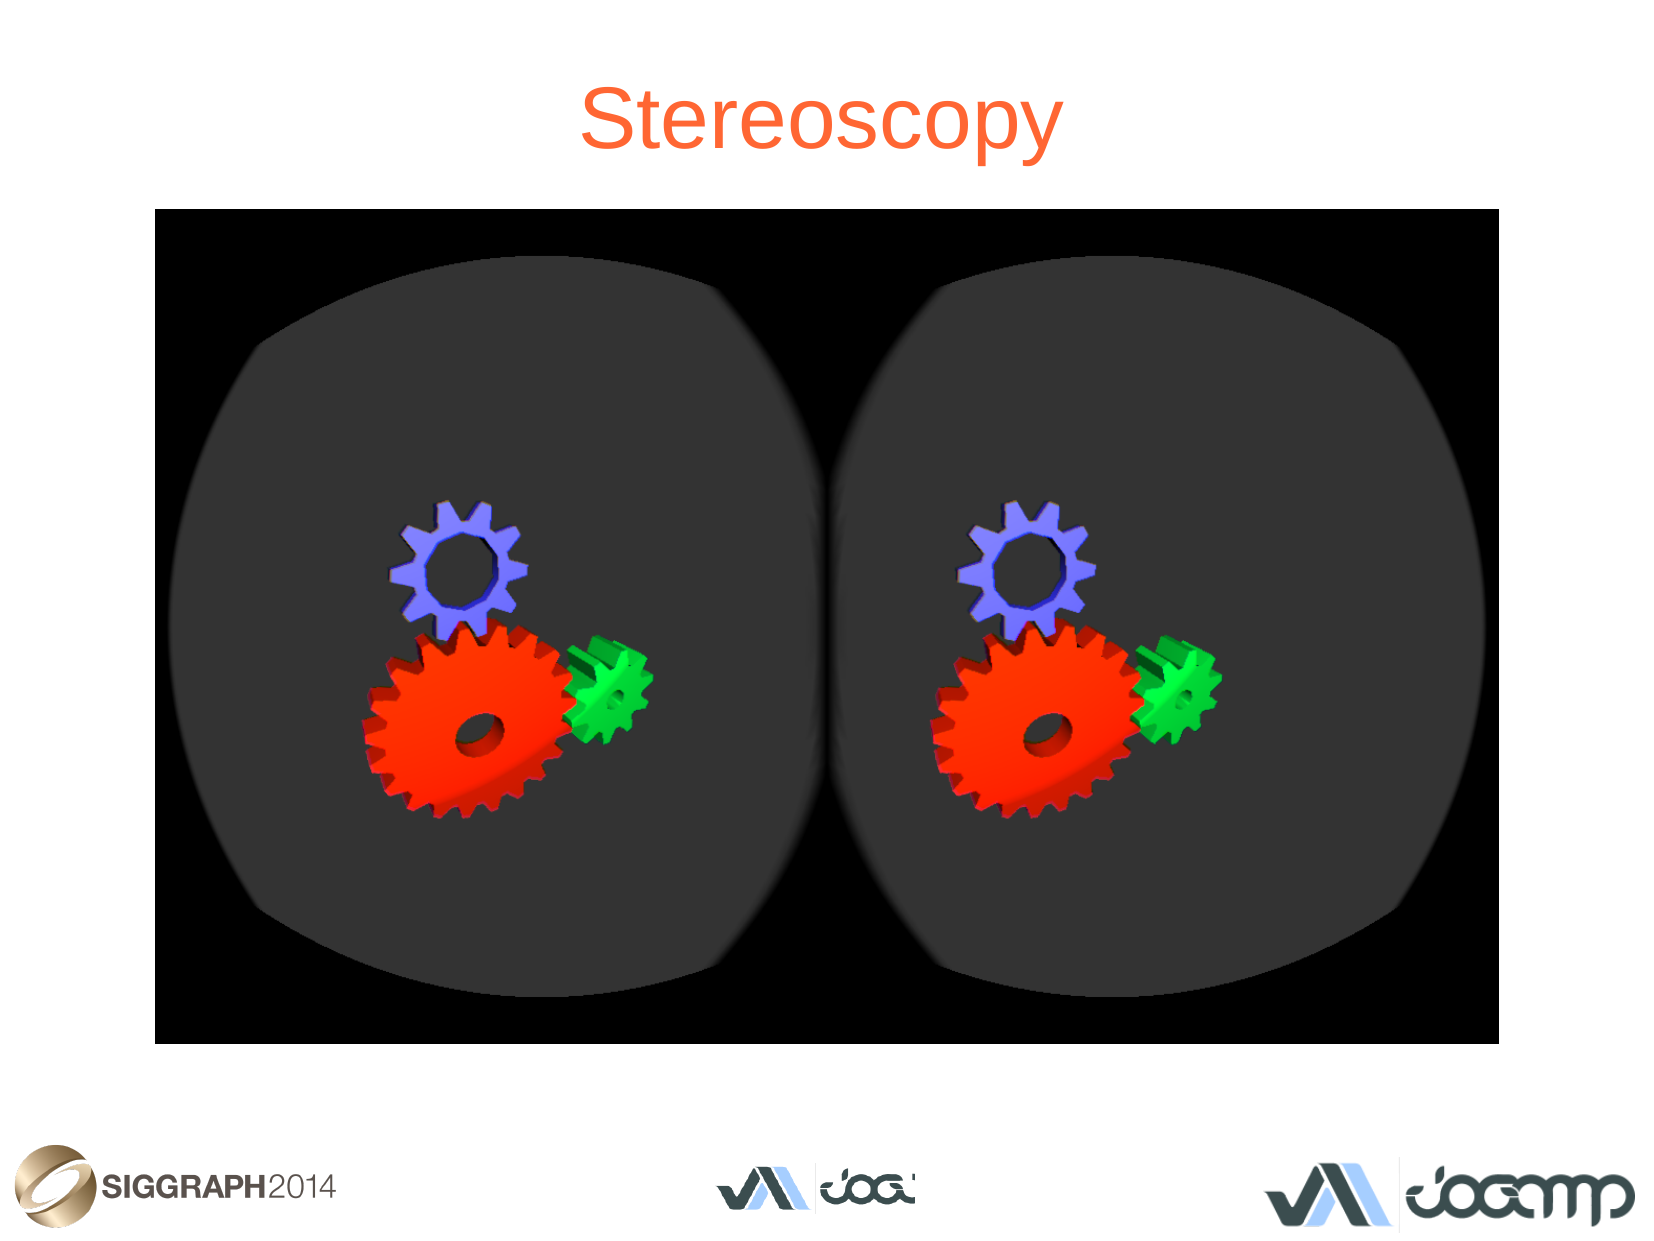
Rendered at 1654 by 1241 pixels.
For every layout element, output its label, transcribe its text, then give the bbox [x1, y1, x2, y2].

picture [714, 1163, 916, 1214]
title Stereoscopy [68, 49, 1576, 188]
picture [7, 1133, 343, 1239]
picture [155, 209, 1499, 1044]
picture [1262, 1157, 1635, 1233]
